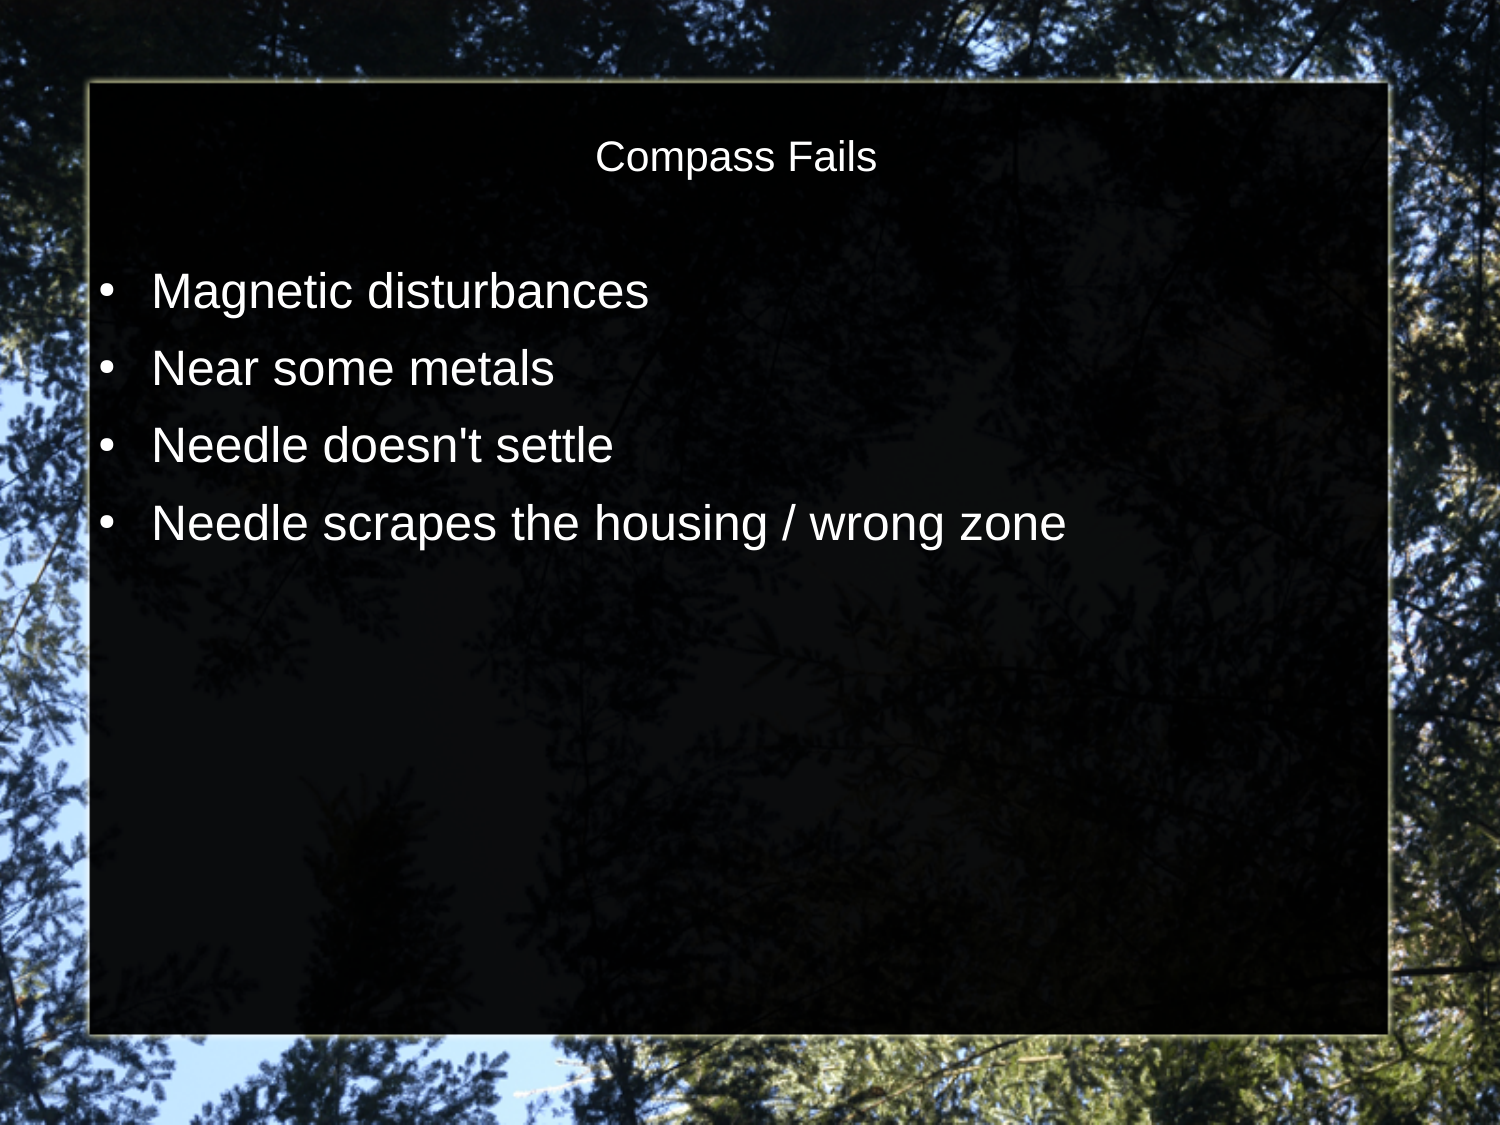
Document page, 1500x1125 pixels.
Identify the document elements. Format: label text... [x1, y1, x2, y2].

title Compass Fails [80, 80, 1393, 233]
list Magnetic disturbances Near some metals Needle doesn't settle Needle scrapes the housing / wrong zone [80, 263, 1393, 916]
picture [0, 0, 1500, 1125]
